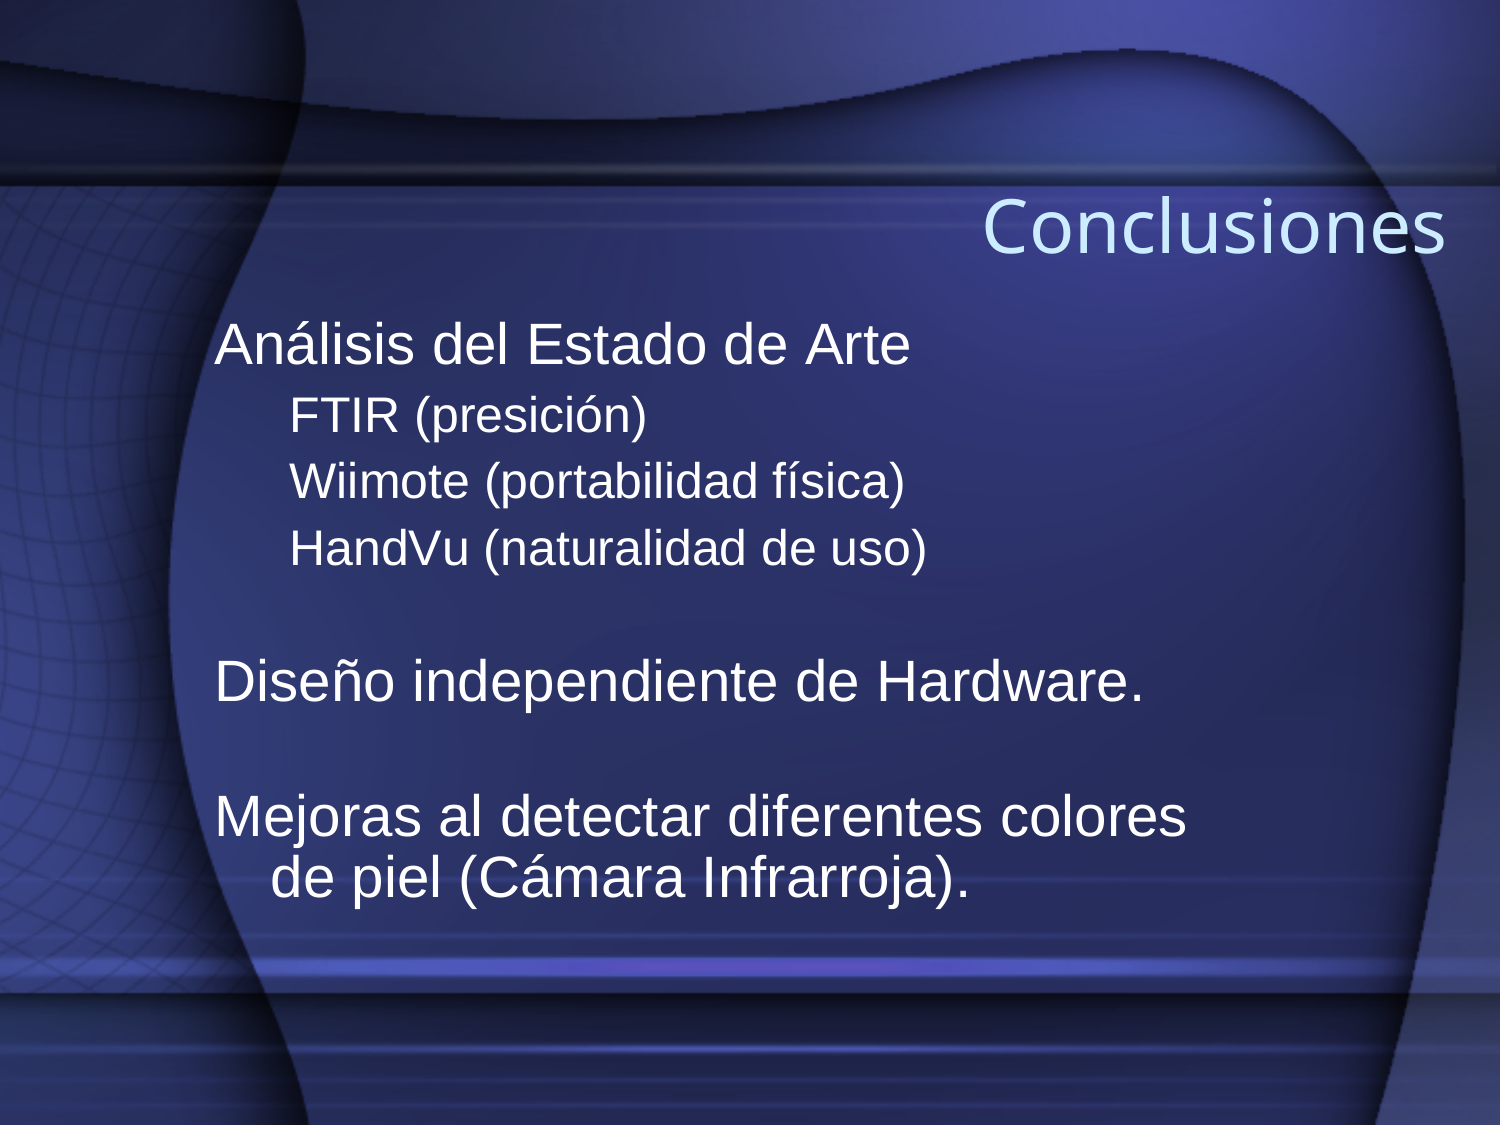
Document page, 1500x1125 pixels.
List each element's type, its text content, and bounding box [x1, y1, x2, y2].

title Conclusiones [200, 149, 1463, 300]
list Análisis del Estado de Arte FTIR (presición) Wiimote (portabilidad física) HandVu (naturalidad de uso) [200, 308, 1463, 622]
list Mejoras al detectar diferentes colores de piel (Cámara Infrarroja). [200, 780, 1276, 922]
picture [0, 0, 1500, 1125]
list Diseño independiente de Hardware. [200, 645, 1276, 726]
